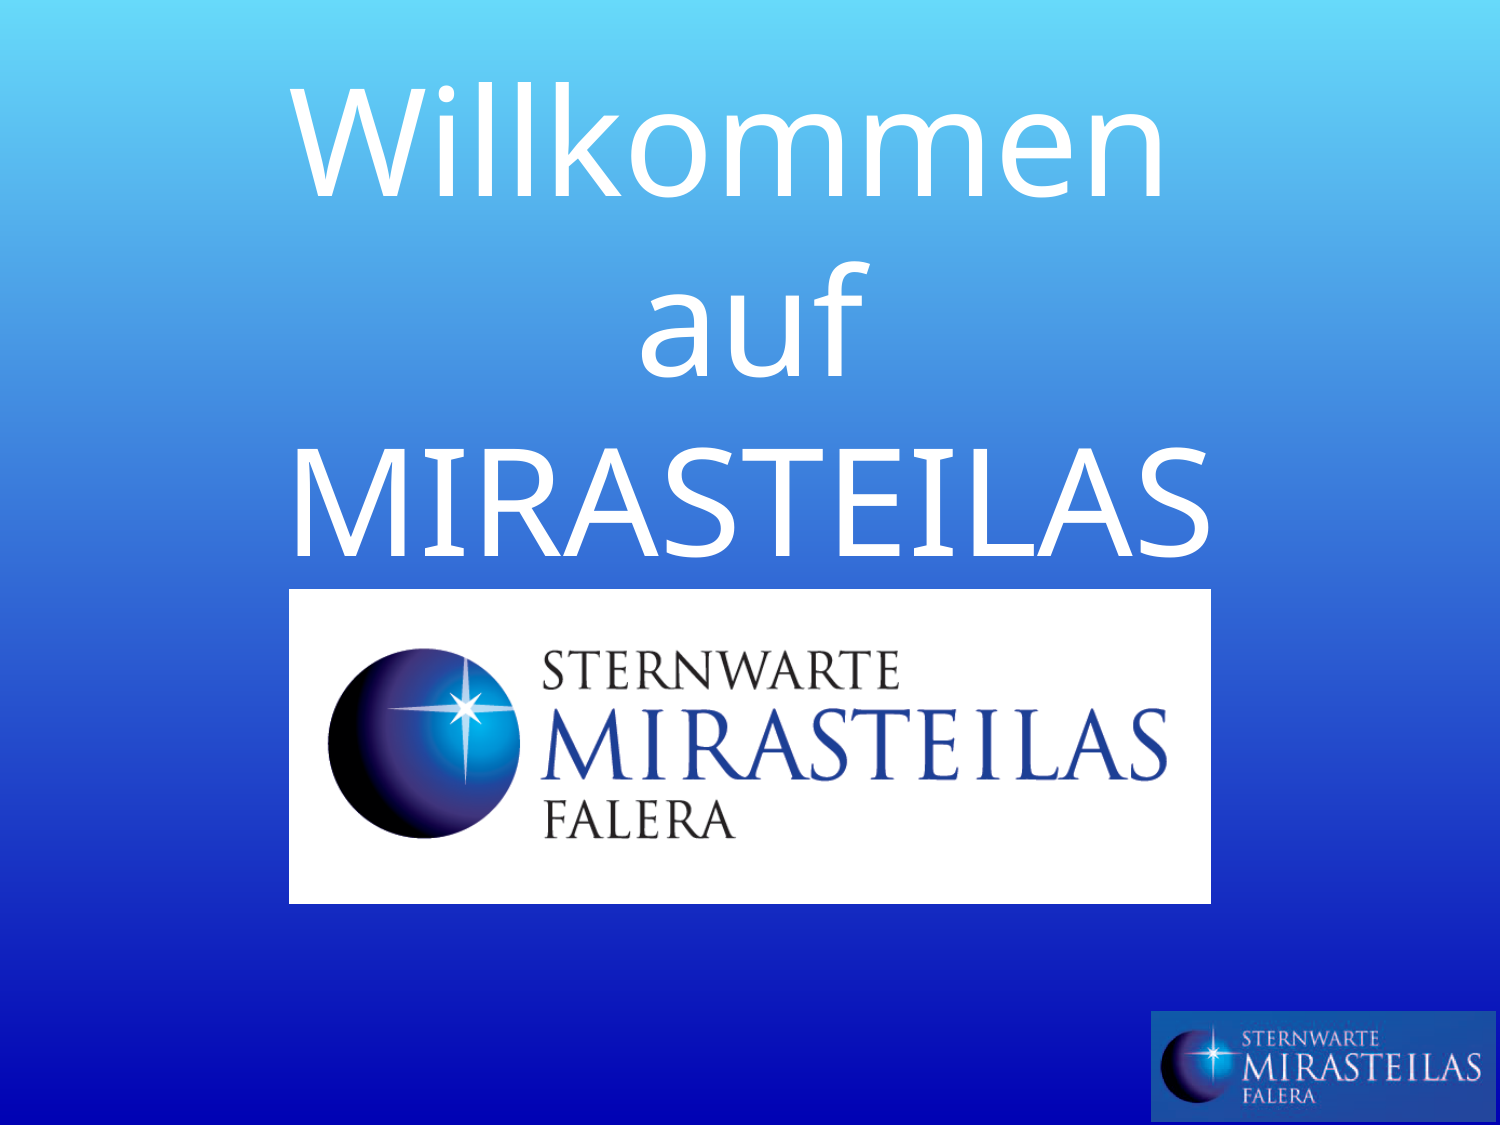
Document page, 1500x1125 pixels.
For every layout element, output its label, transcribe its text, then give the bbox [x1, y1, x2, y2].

picture [1151, 1011, 1496, 1122]
picture [289, 589, 1211, 904]
text_box Willkommen auf MIRASTEILAS [88, 66, 1412, 587]
